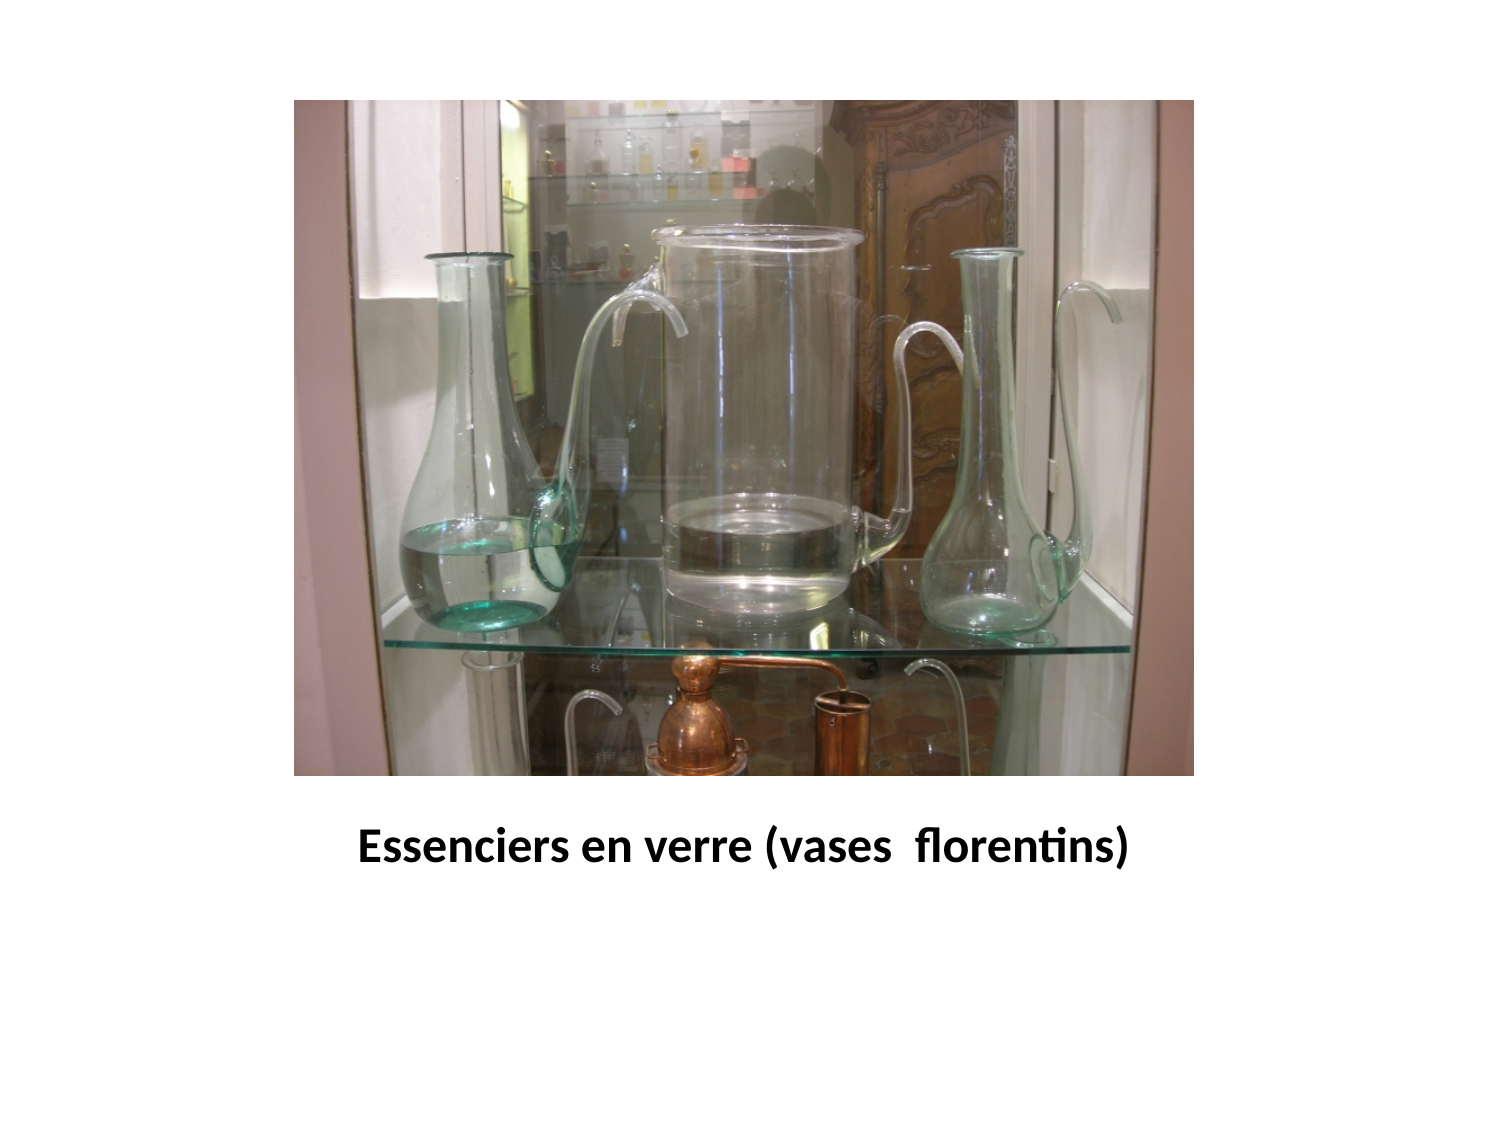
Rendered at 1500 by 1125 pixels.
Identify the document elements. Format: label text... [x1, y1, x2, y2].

title Essenciers en verre (vases florentins) [294, 787, 1194, 881]
picture [294, 100, 1194, 776]
